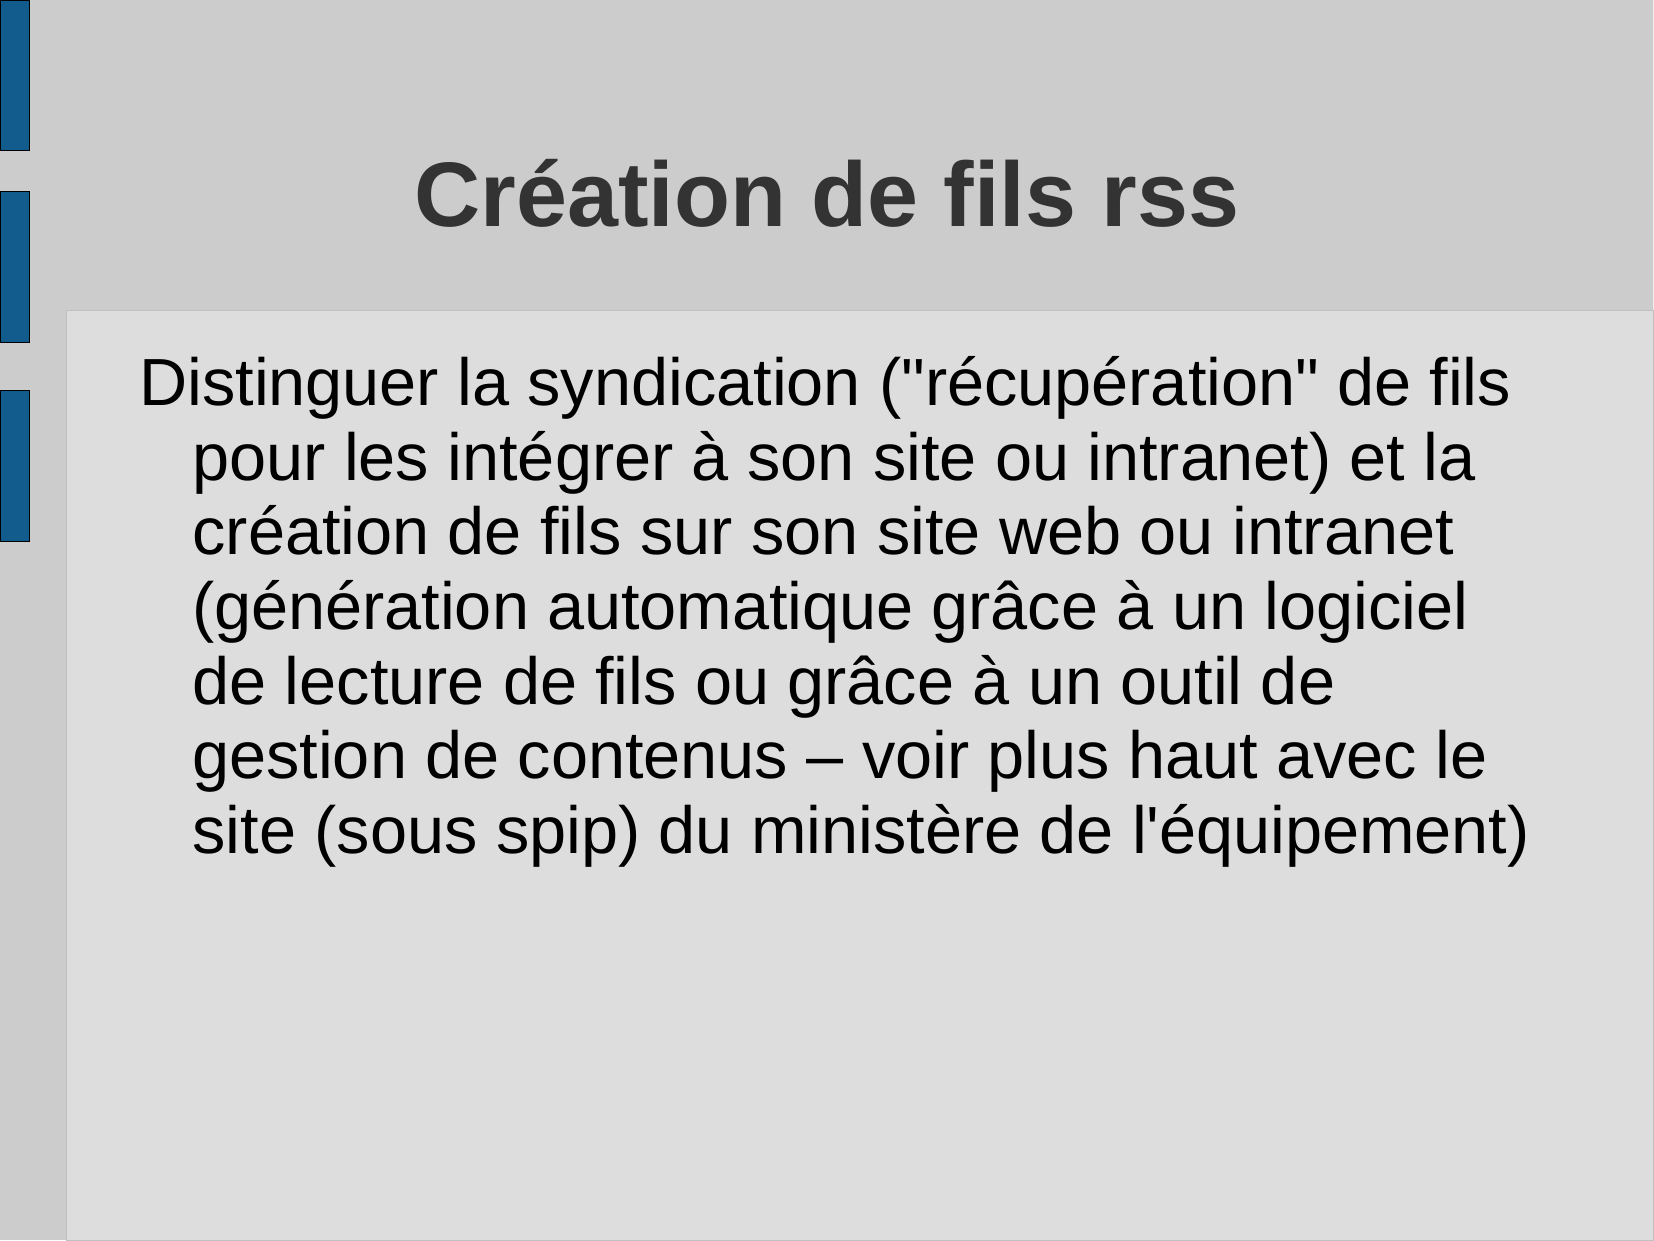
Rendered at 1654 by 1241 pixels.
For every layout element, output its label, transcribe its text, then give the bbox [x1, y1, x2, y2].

title Création de fils rss [121, 91, 1534, 299]
list Distinguer la syndication ("récupération" de fils pour les intégrer à son site ou intranet) et la création de fils sur son site web ou intranet (génération automatique grâce à un logiciel de lecture de fils ou grâce à un outil de gestion de contenus – voir plus haut avec le site (sous spip) du ministère de l'équipement) [121, 344, 1534, 1127]
